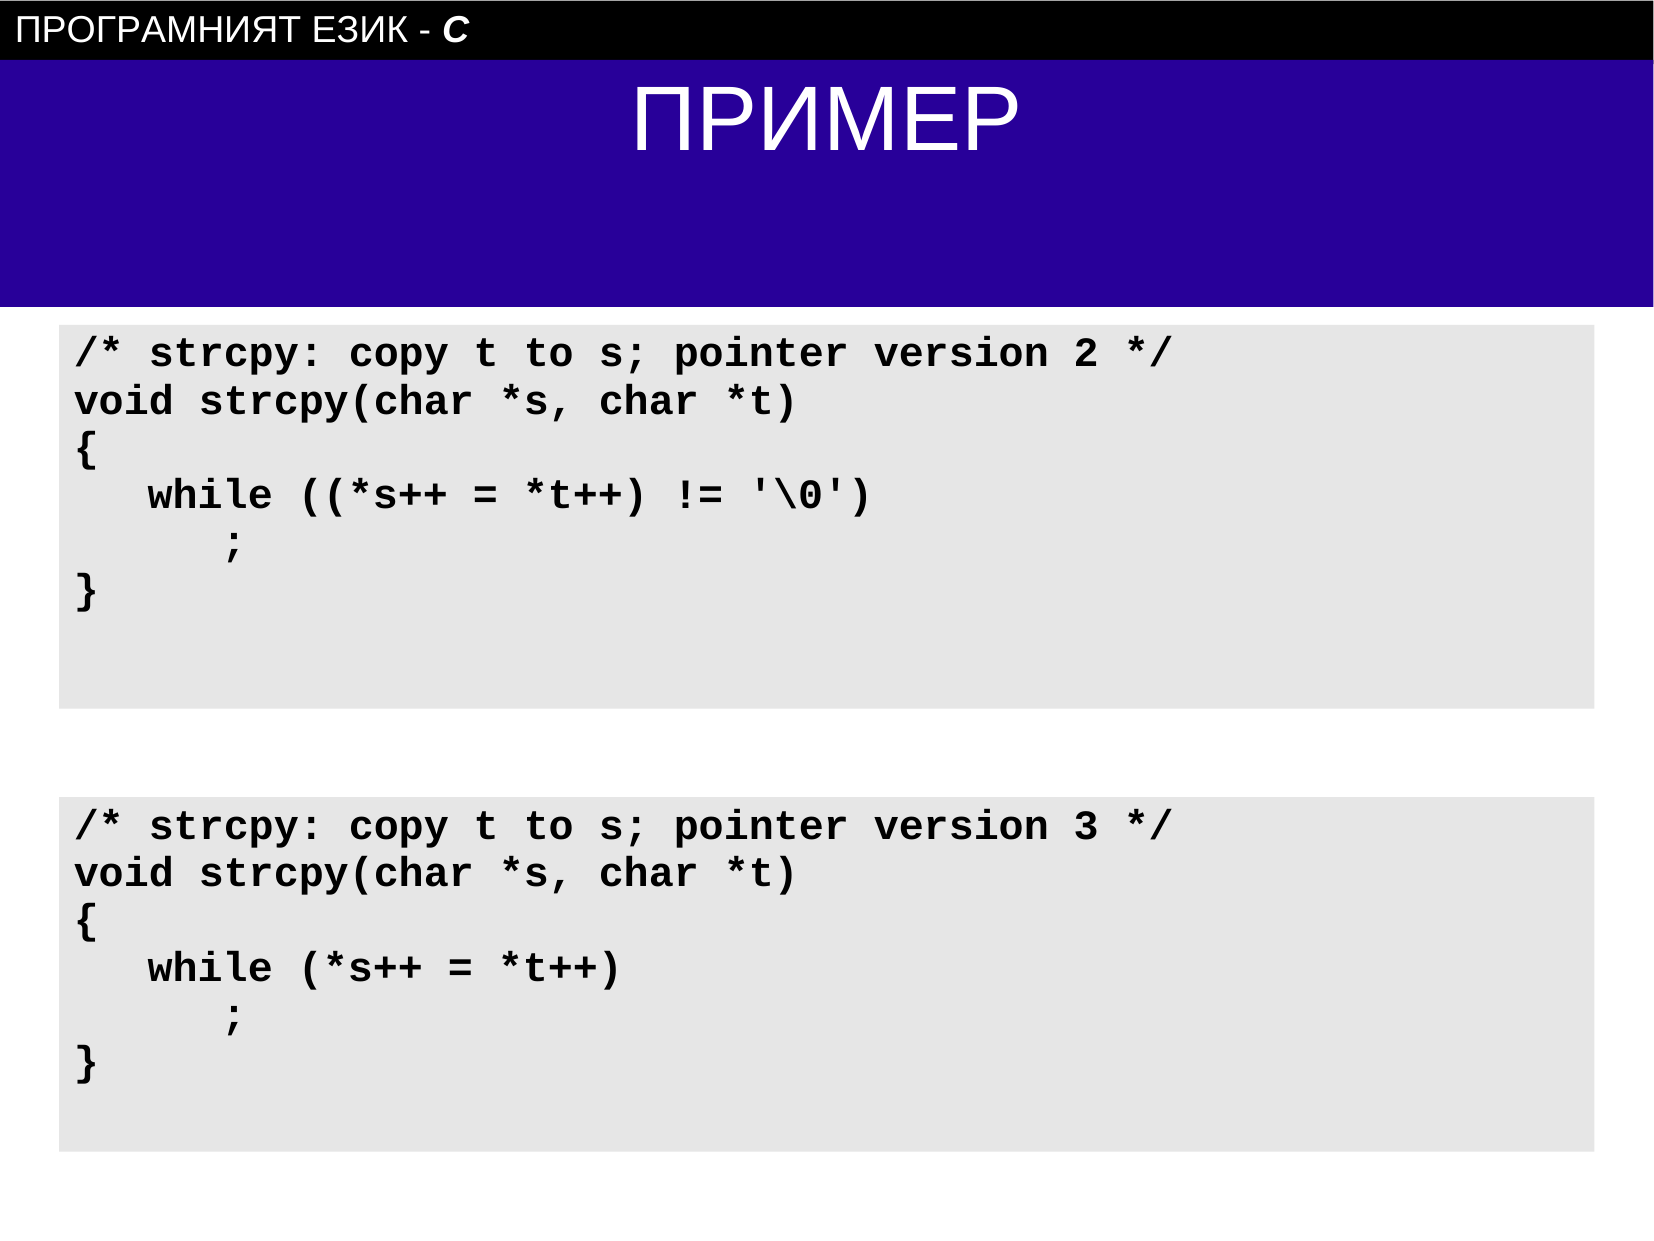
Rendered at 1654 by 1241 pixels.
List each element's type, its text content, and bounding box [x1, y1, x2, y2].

text_box ПРОГРАМНИЯT ЕЗИК - С [0, 0, 1654, 59]
text_box /* strcpy: copy t to s; pointer version 3 */ void strcpy(char *s, char *t) { while (*s++ = *t++) ; } [59, 797, 1595, 1152]
text_box /* strcpy: copy t to s; pointer version 2 */ void strcpy(char *s, char *t) { while ((*s++ = *t++) != '\0') ; } [59, 324, 1595, 709]
text_box ПРИМЕР [0, 59, 1654, 307]
